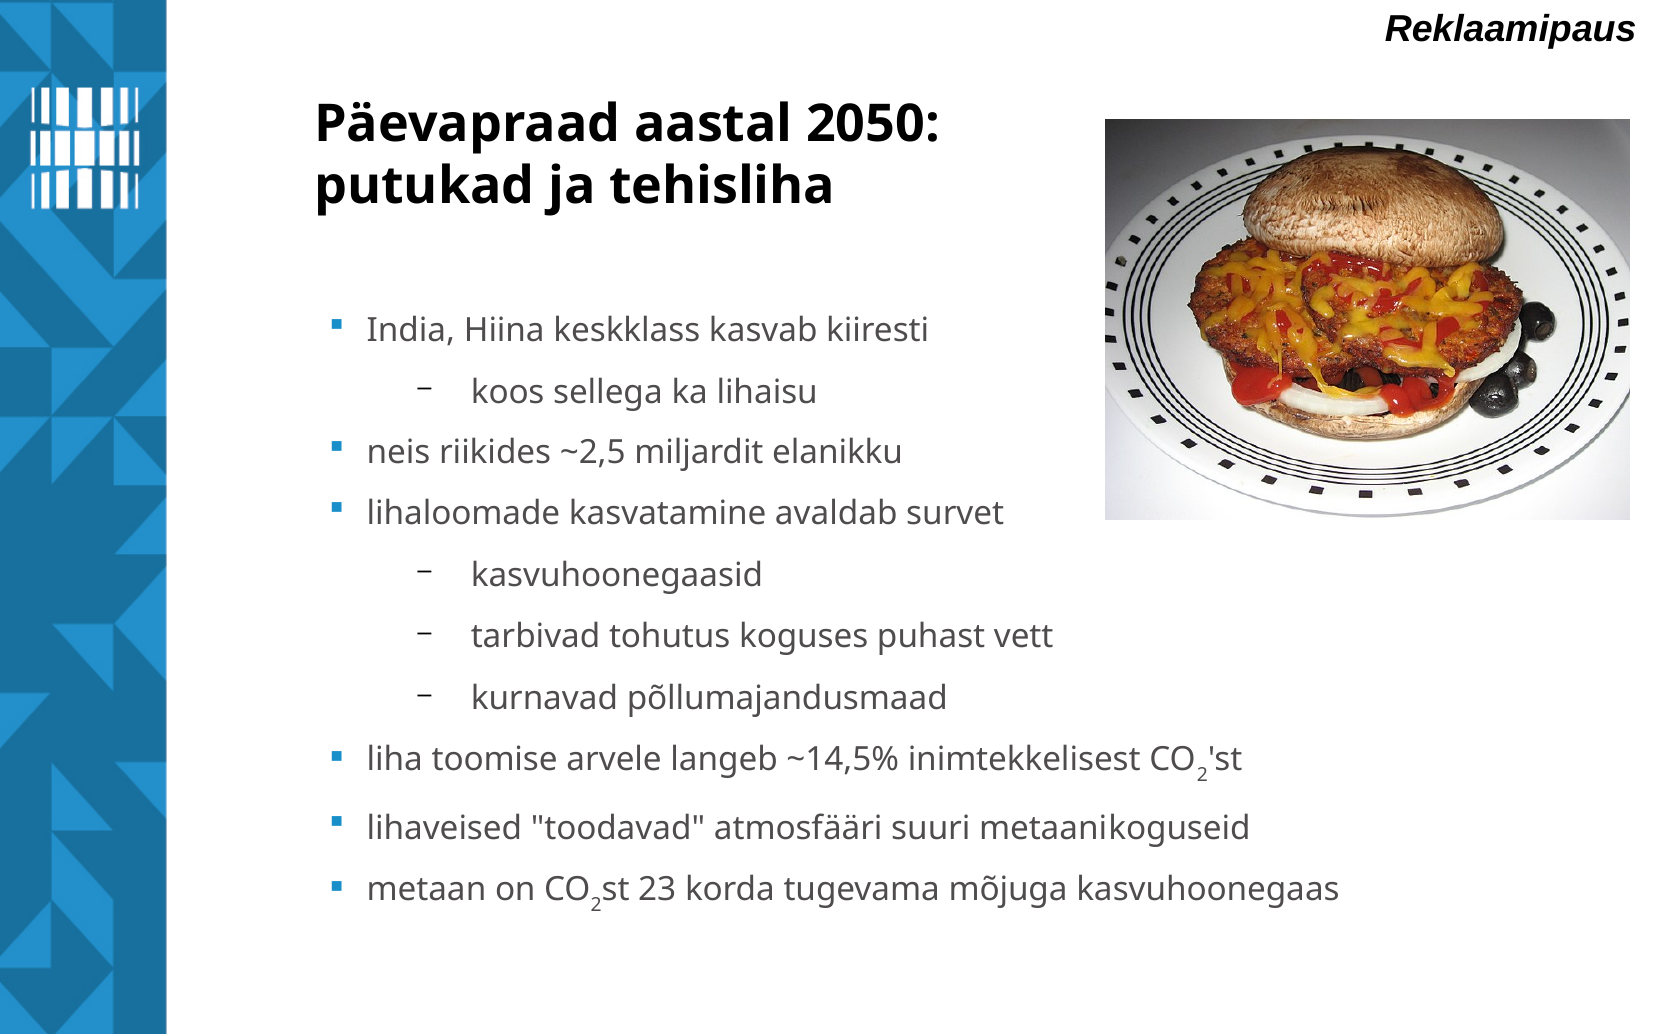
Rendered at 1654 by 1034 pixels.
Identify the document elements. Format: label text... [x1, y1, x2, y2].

picture [42, 108, 132, 208]
list India, Hiina keskklass kasvab kiiresti koos sellega ka lihaisu neis riikides ~2,5 miljardit elanikku lihaloomade kasvatamine avaldab survet kasvuhoonegaasid tarbivad tohutus koguses puhast vett kurnavad põllumajandusmaad liha toomise arvele langeb ~14,5% inimtekkelisest CO2'st lihaveised "toodavad" atmosfääri suuri metaani­koguseid metaan on CO2st 23 korda tugevama mõjuga kasvuhoonegaas [314, 300, 1511, 615]
list Päevapraad aastal 2050: putukad ja tehisliha [314, 88, 1511, 214]
picture [1105, 119, 1630, 520]
